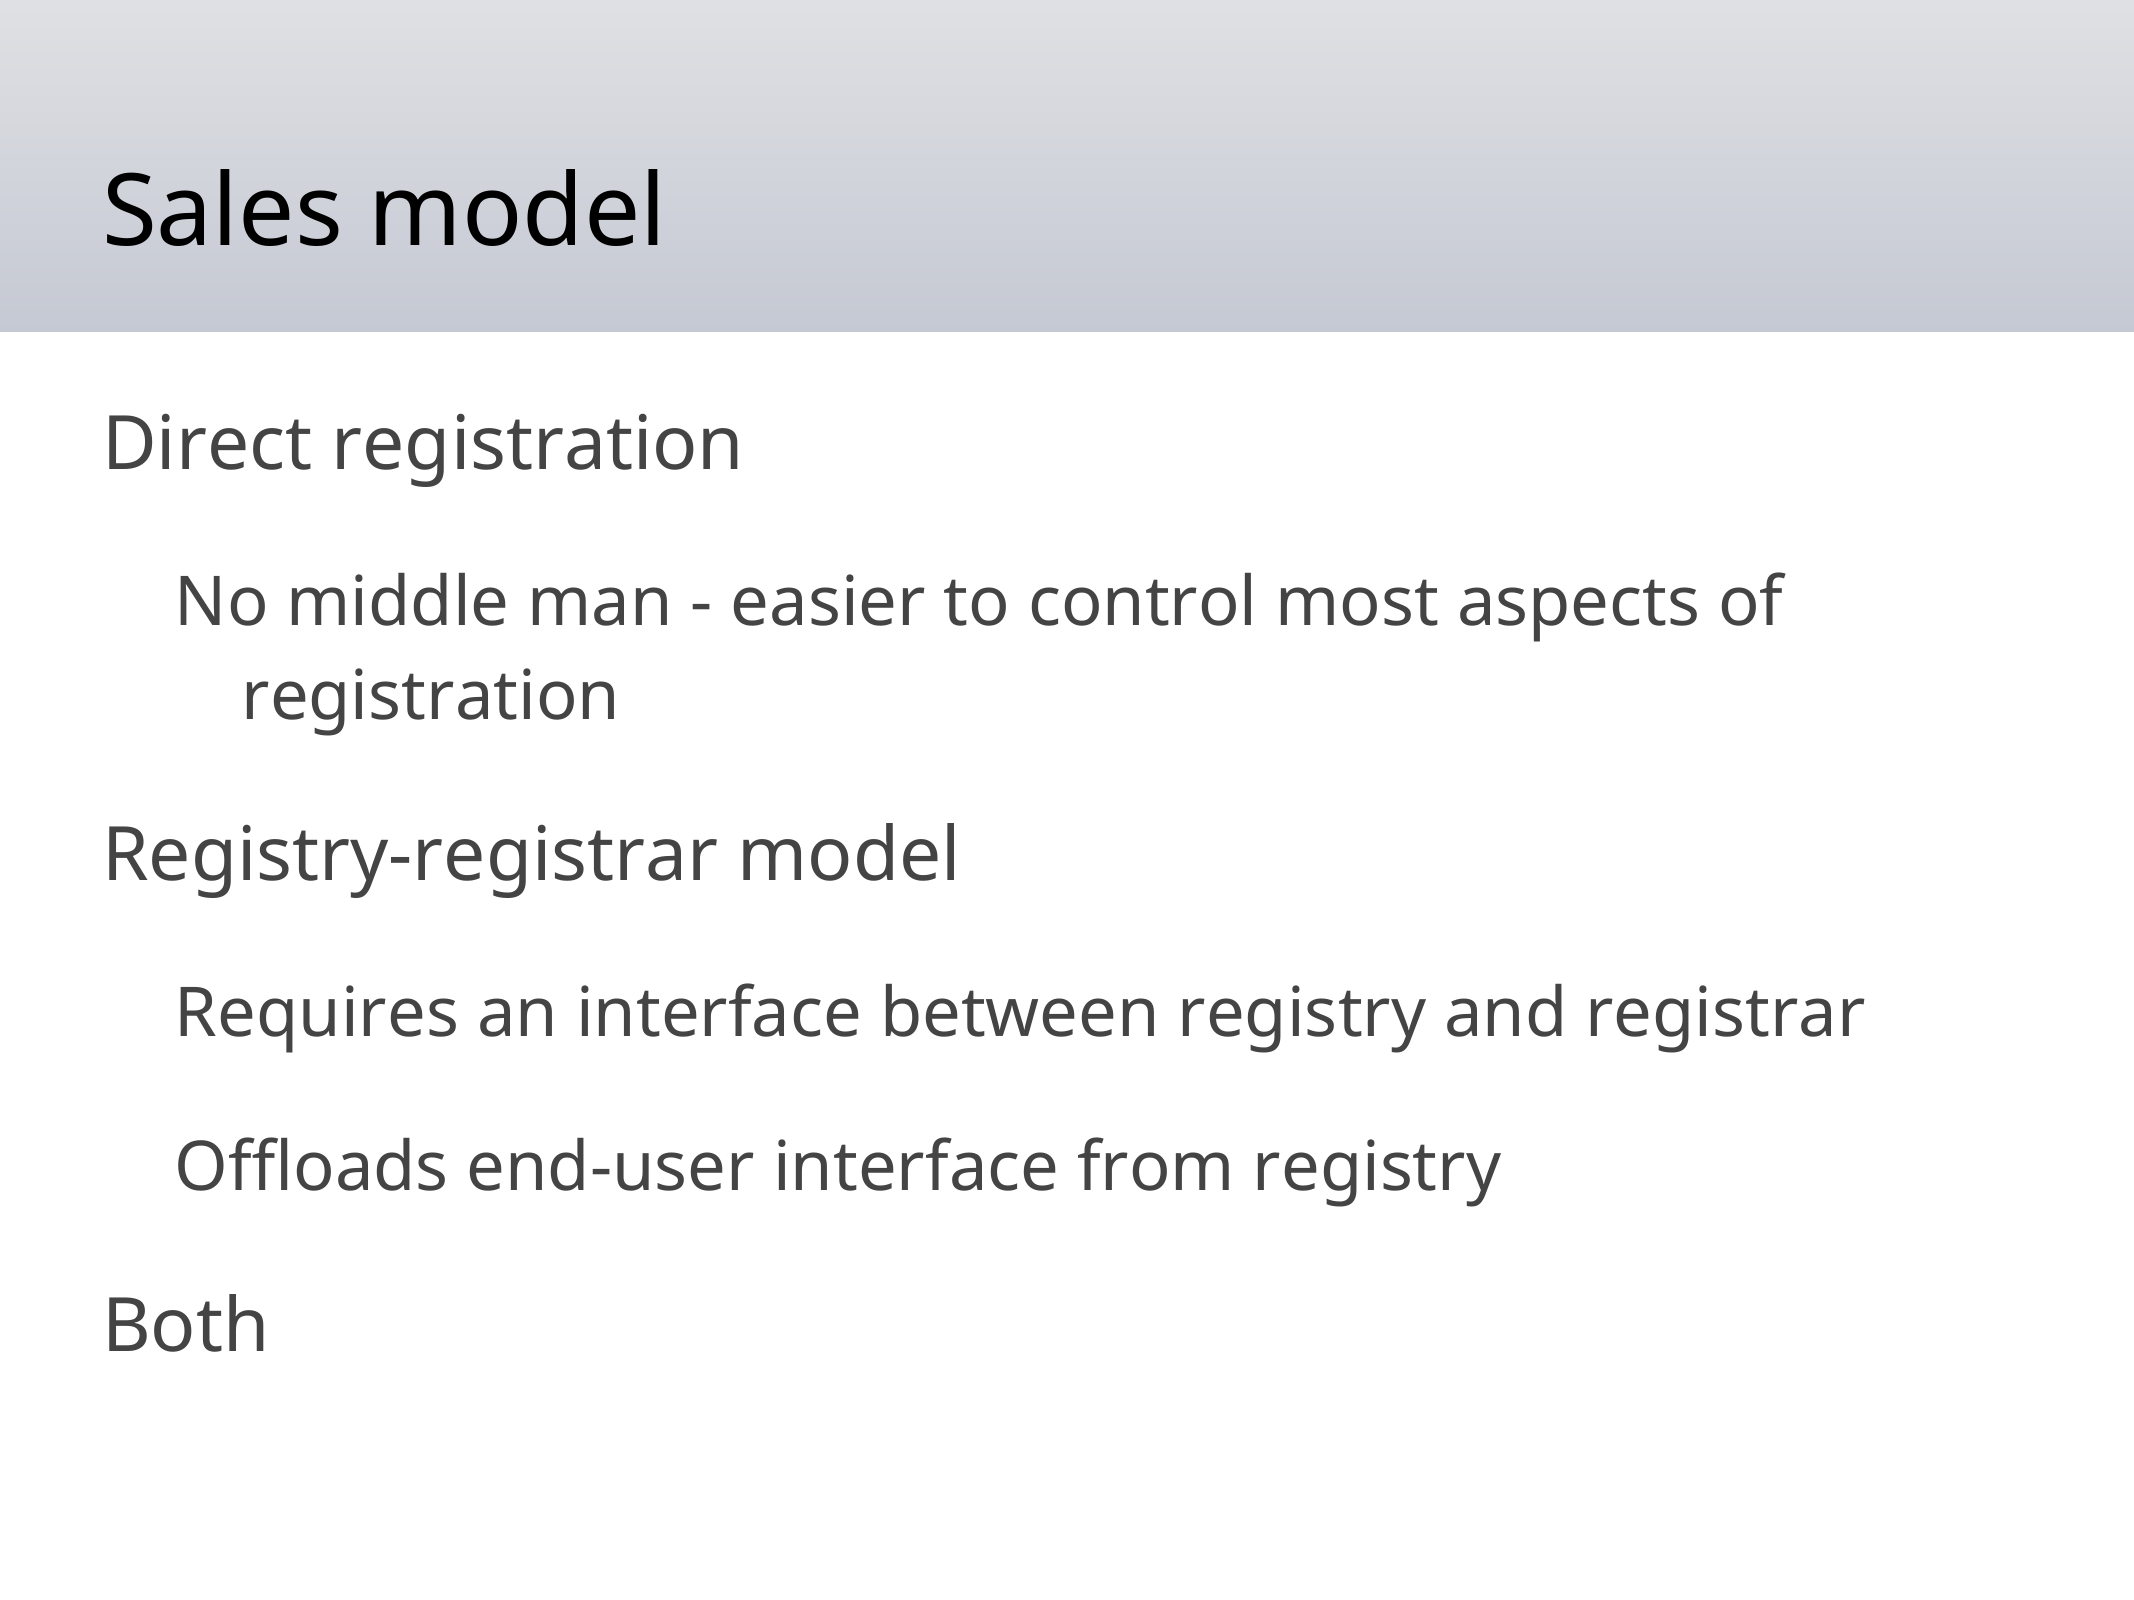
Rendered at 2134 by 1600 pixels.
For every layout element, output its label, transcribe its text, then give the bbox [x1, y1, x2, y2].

text_box [0, 0, 2134, 332]
list Direct registration No middle man - easier to control most aspects of registration Registry-registrar model Requires an interface between registry and registrar Offloads end-user interface from registry Both [93, 381, 2040, 1459]
title Sales model [93, 54, 2040, 284]
